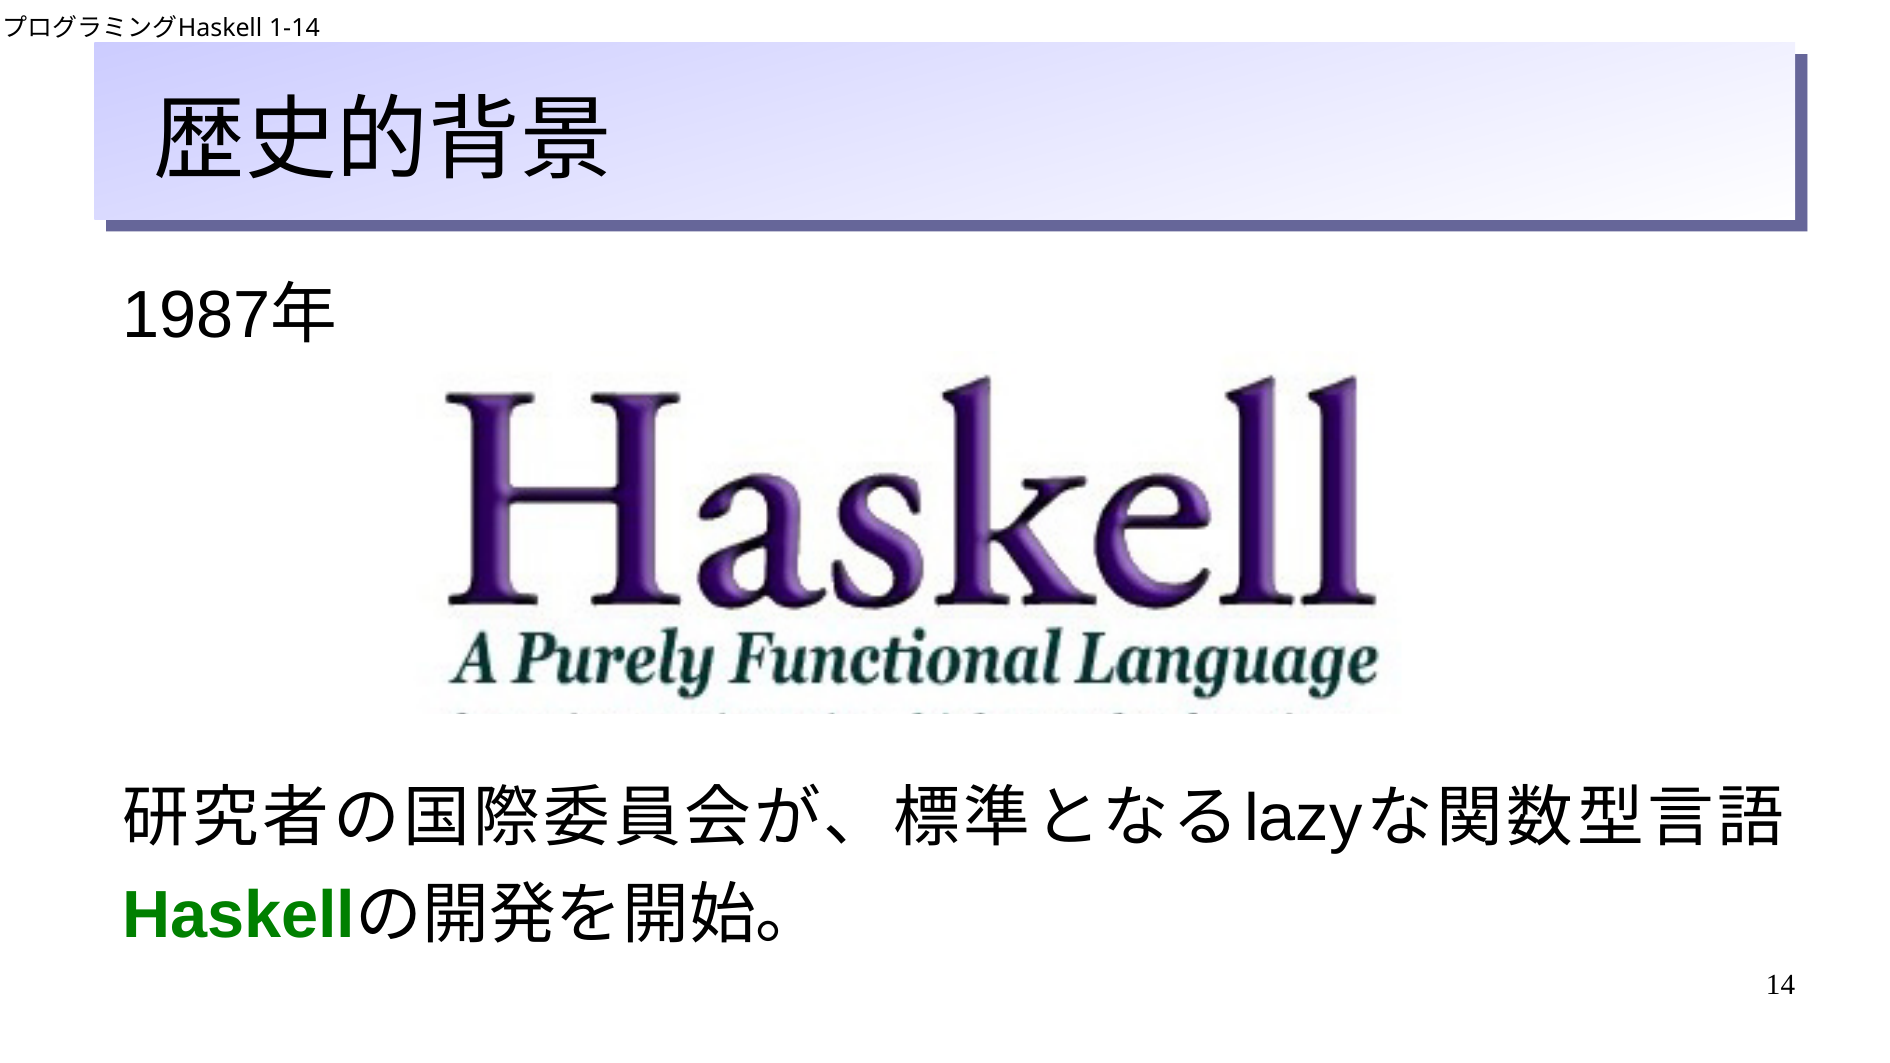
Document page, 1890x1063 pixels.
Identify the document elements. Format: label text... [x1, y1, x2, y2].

title 歴史的背景 [94, 42, 1796, 220]
text_box 1987年 [107, 252, 1741, 335]
text_box 研究者の国際委員会が、標準となるlazyな関数型言語Haskellの開発を開始。 [107, 755, 1800, 921]
picture [413, 351, 1402, 714]
